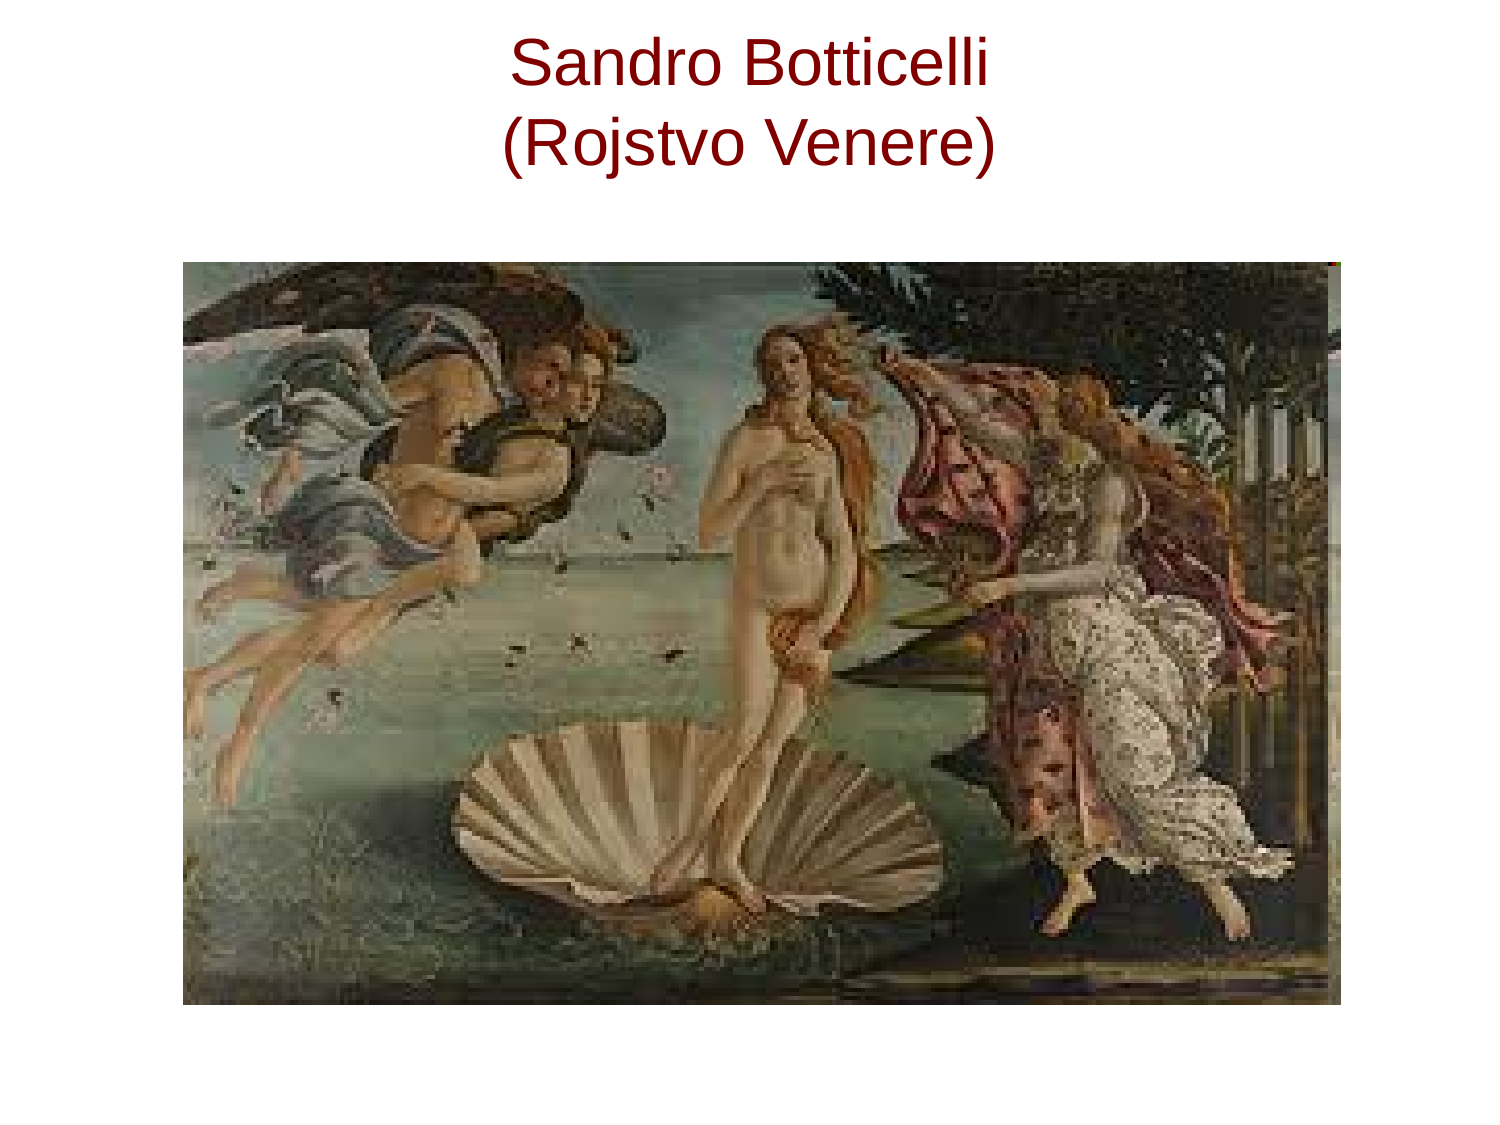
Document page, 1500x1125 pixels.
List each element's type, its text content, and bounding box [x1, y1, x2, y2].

picture [183, 262, 1341, 1005]
title Sandro Botticelli (Rojstvo Venere) [75, 45, 1425, 233]
